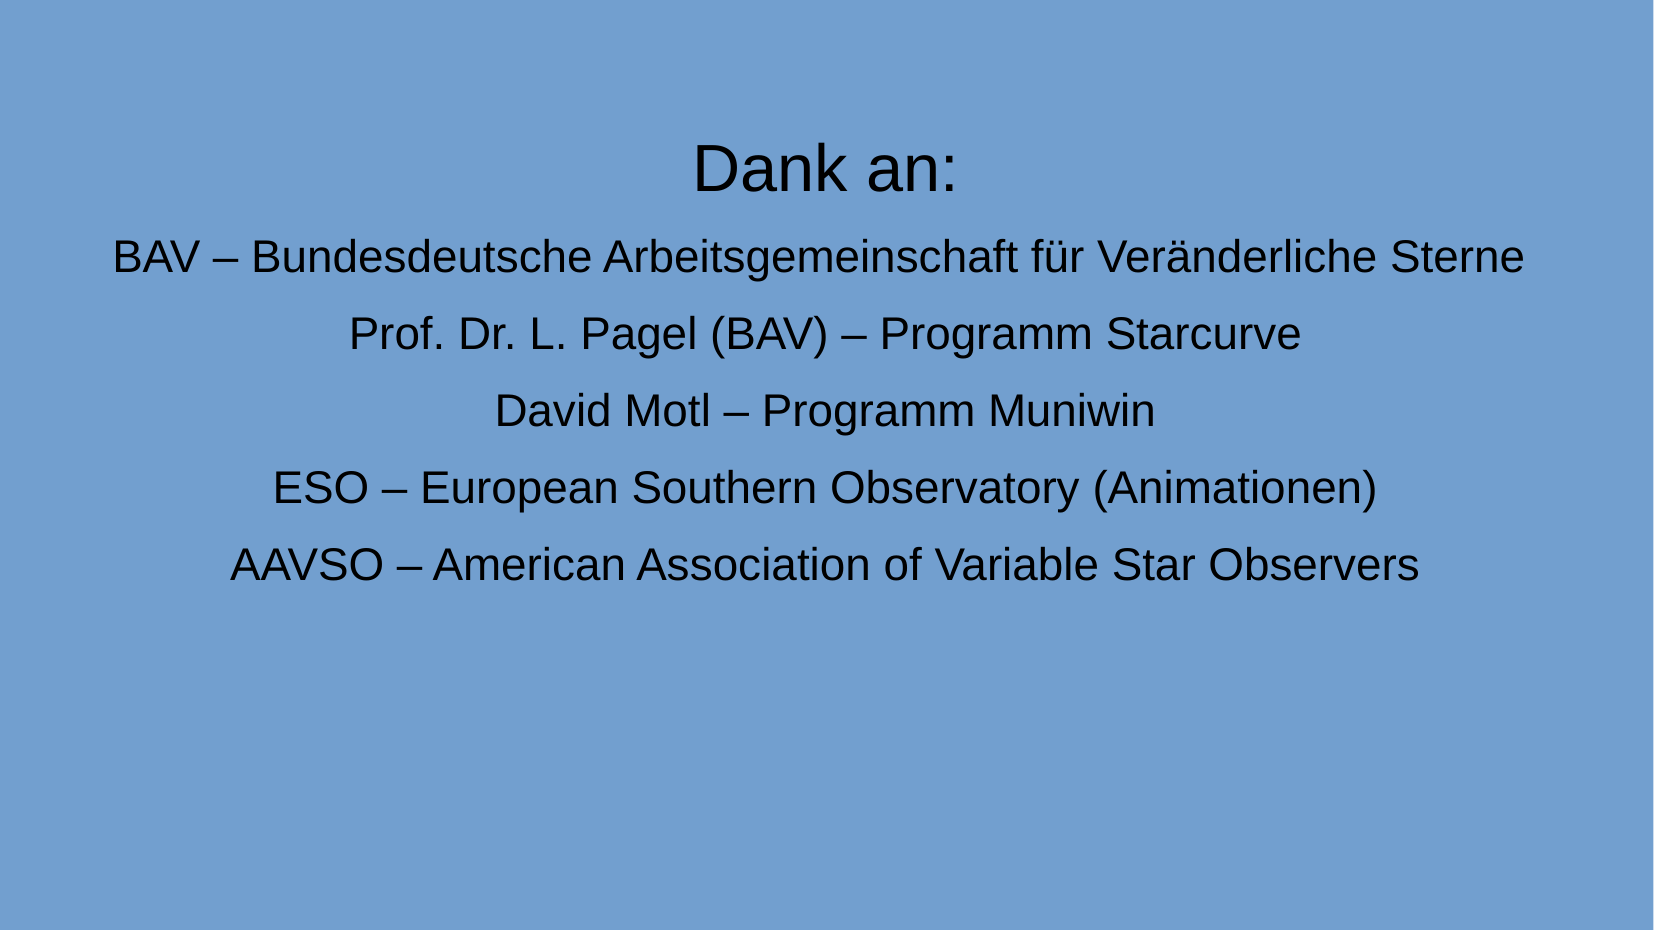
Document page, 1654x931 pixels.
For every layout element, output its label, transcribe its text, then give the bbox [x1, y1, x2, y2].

text_box Dank an: BAV – Bundesdeutsche Arbeitsgemeinschaft für Veränderliche Sterne Prof. Dr. L. Pagel (BAV) – Programm Starcurve David Motl – Programm Muniwin ESO – European Southern Observatory (Animationen) AAVSO – American Association of Variable Star Observers [29, 11, 1622, 768]
